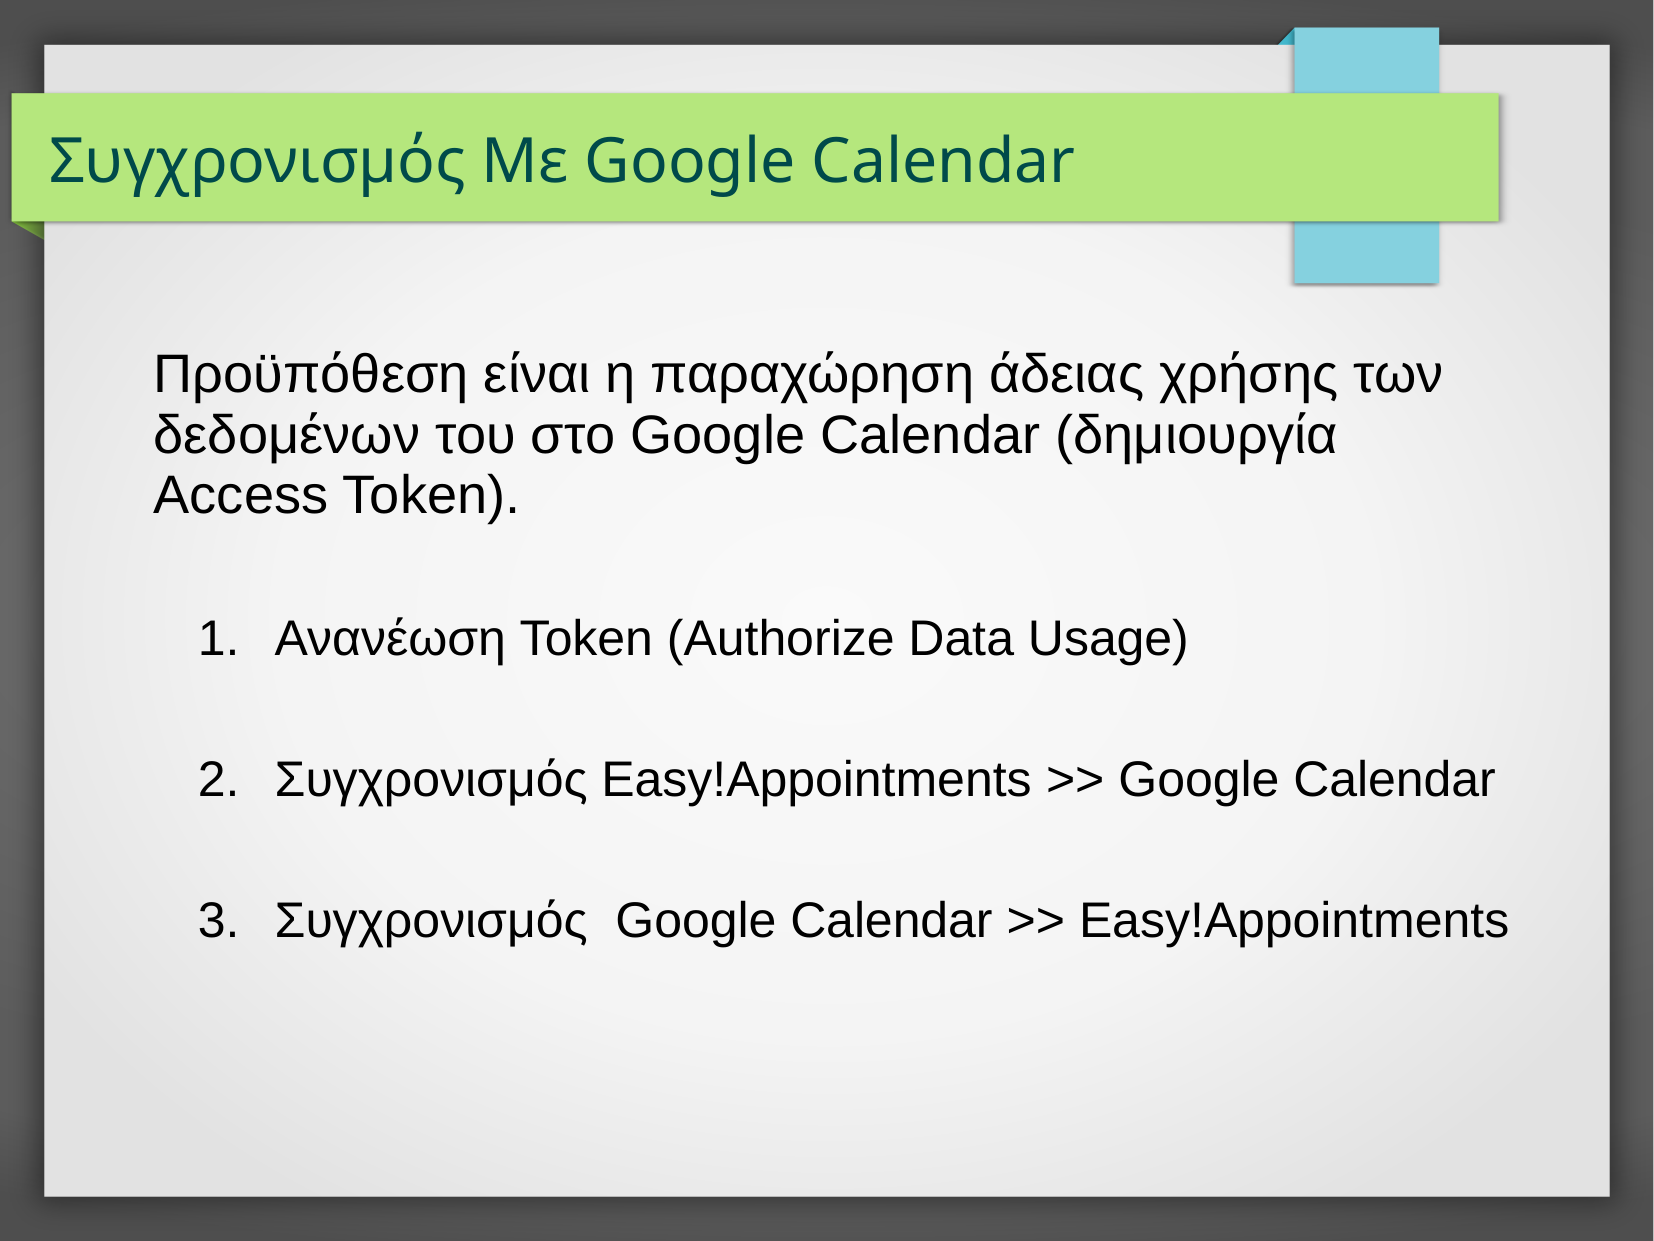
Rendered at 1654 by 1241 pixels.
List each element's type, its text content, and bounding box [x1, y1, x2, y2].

list Προϋπόθεση είναι η παραχώρηση άδειας χρήσης των δεδομένων του στο Google Calendar (δημιουργία Access Token). Ανανέωση Token (Authorize Data Usage) Συγχρονισμός Easy!Appointments >> Google Calendar Συγχρονισμός Google Calendar >> Easy!Appointments [153, 343, 1524, 1063]
picture [0, 0, 1654, 1241]
title Συγχρονισμός Με Google Calendar [49, 104, 1501, 212]
